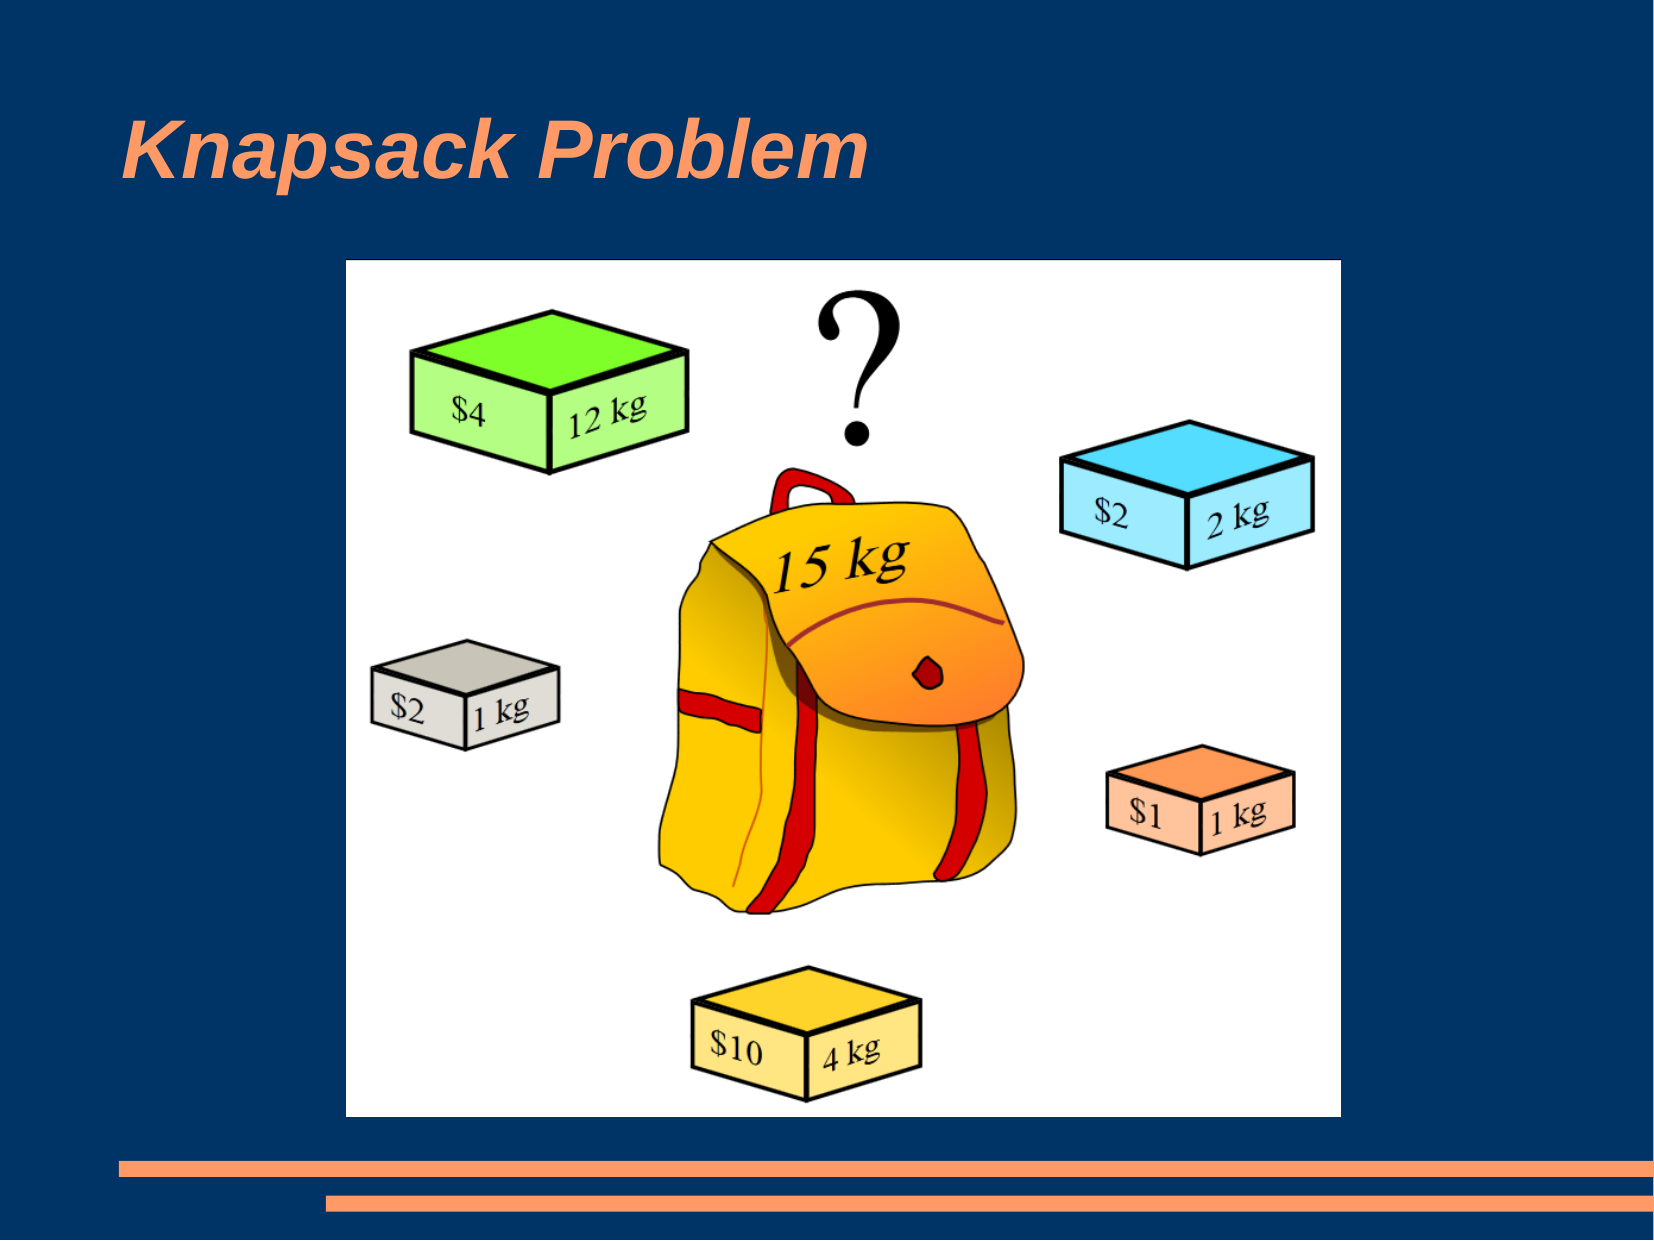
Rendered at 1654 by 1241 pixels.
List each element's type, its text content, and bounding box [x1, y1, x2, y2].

title Knapsack Problem [121, 46, 1534, 254]
picture [346, 259, 1341, 1117]
